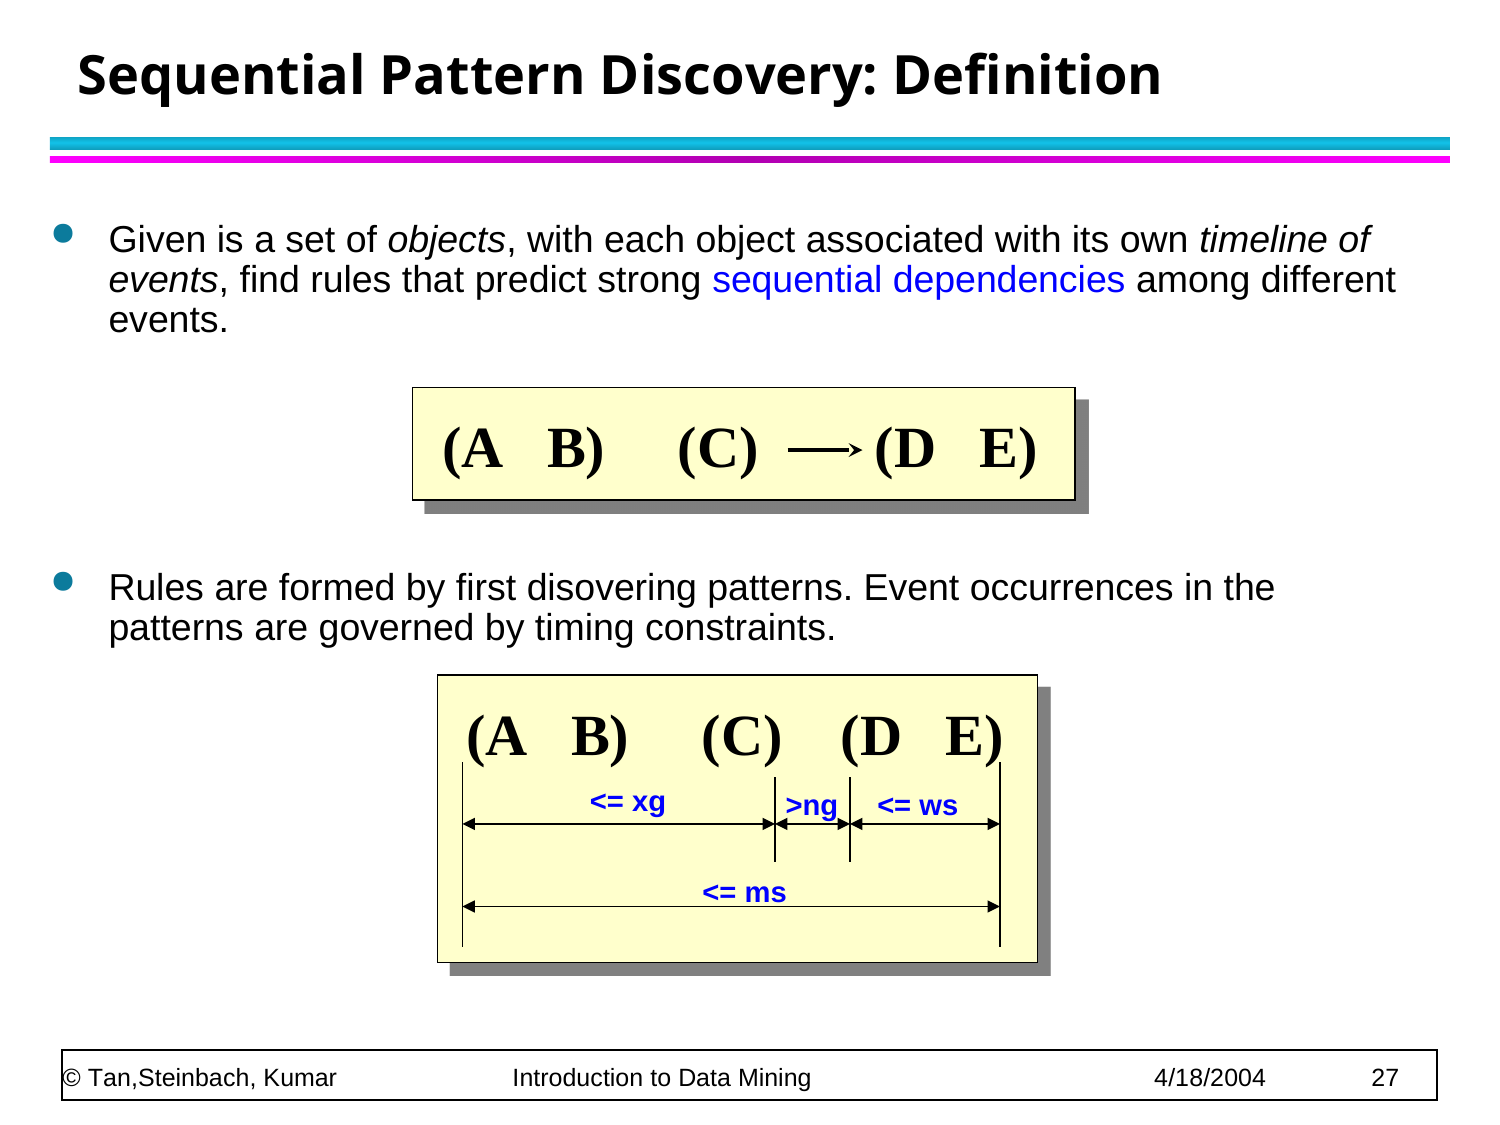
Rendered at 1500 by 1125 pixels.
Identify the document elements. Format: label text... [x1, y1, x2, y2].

text_box <= ms [687, 907, 802, 917]
text_box <= ws [863, 825, 974, 829]
text_box [437, 675, 1038, 963]
title Sequential Pattern Discovery: Definition [62, 22, 1500, 113]
text_box <= ms [687, 865, 802, 906]
text_box >ng [762, 778, 774, 822]
text_box (A B) (C) (D E) [427, 401, 1054, 488]
text_box >ng [776, 778, 849, 823]
text_box >ng [788, 825, 837, 829]
text_box (A B) (C) (D E) [451, 689, 1019, 775]
text_box <= ws [862, 778, 974, 823]
text_box [412, 387, 1075, 500]
text_box <= xg [574, 774, 681, 823]
list Given is a set of objects, with each object associated with its own timeline of events, find rules that predict strong sequential dependencies among different events. Rules are formed by first disovering patterns. Event occurrences in the patterns are governed by timing constraints. [37, 212, 1413, 657]
